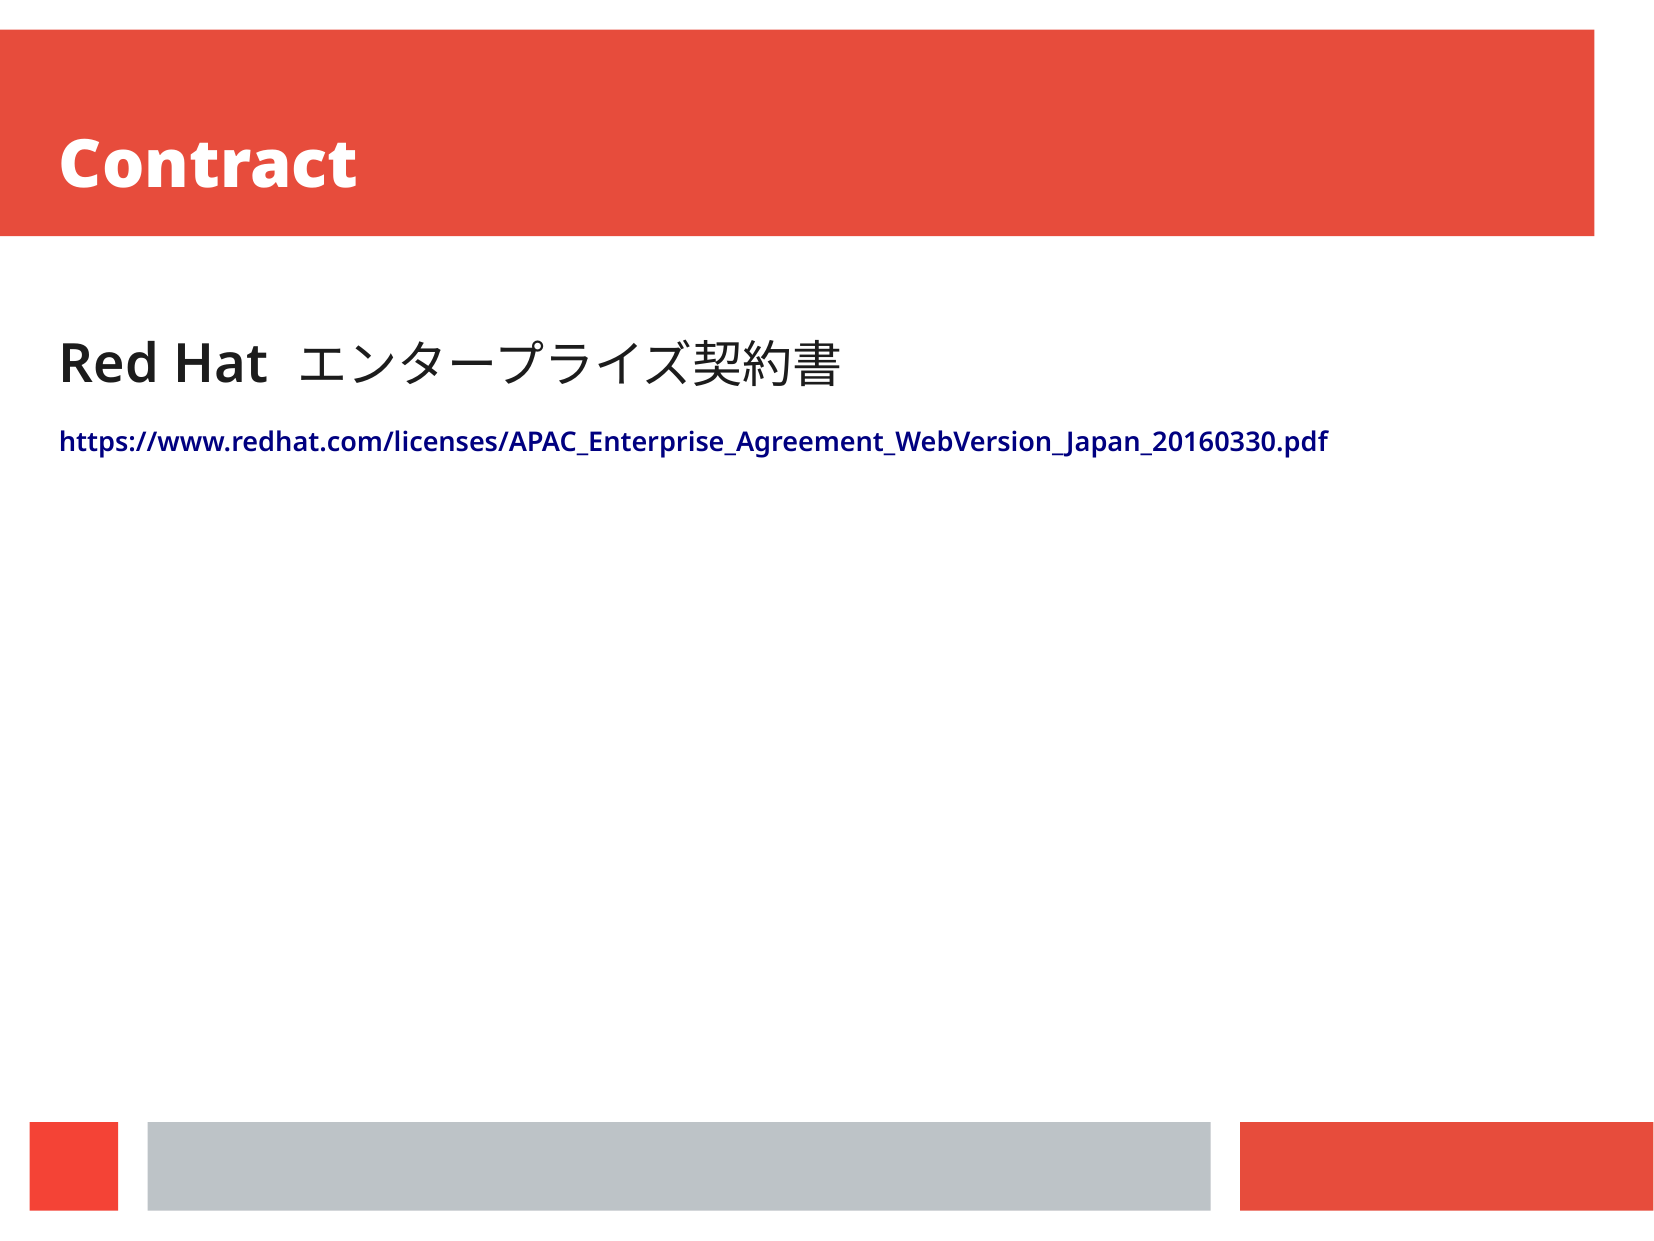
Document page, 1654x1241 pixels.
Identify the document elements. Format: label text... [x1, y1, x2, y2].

title Contract [59, 59, 1595, 207]
list Red Hat エンタープライズ契約書 https://www.redhat.com/licenses/APAC_Enterprise_Agreement_WebVersion_Japan_20160330.pdf [59, 324, 1565, 1093]
